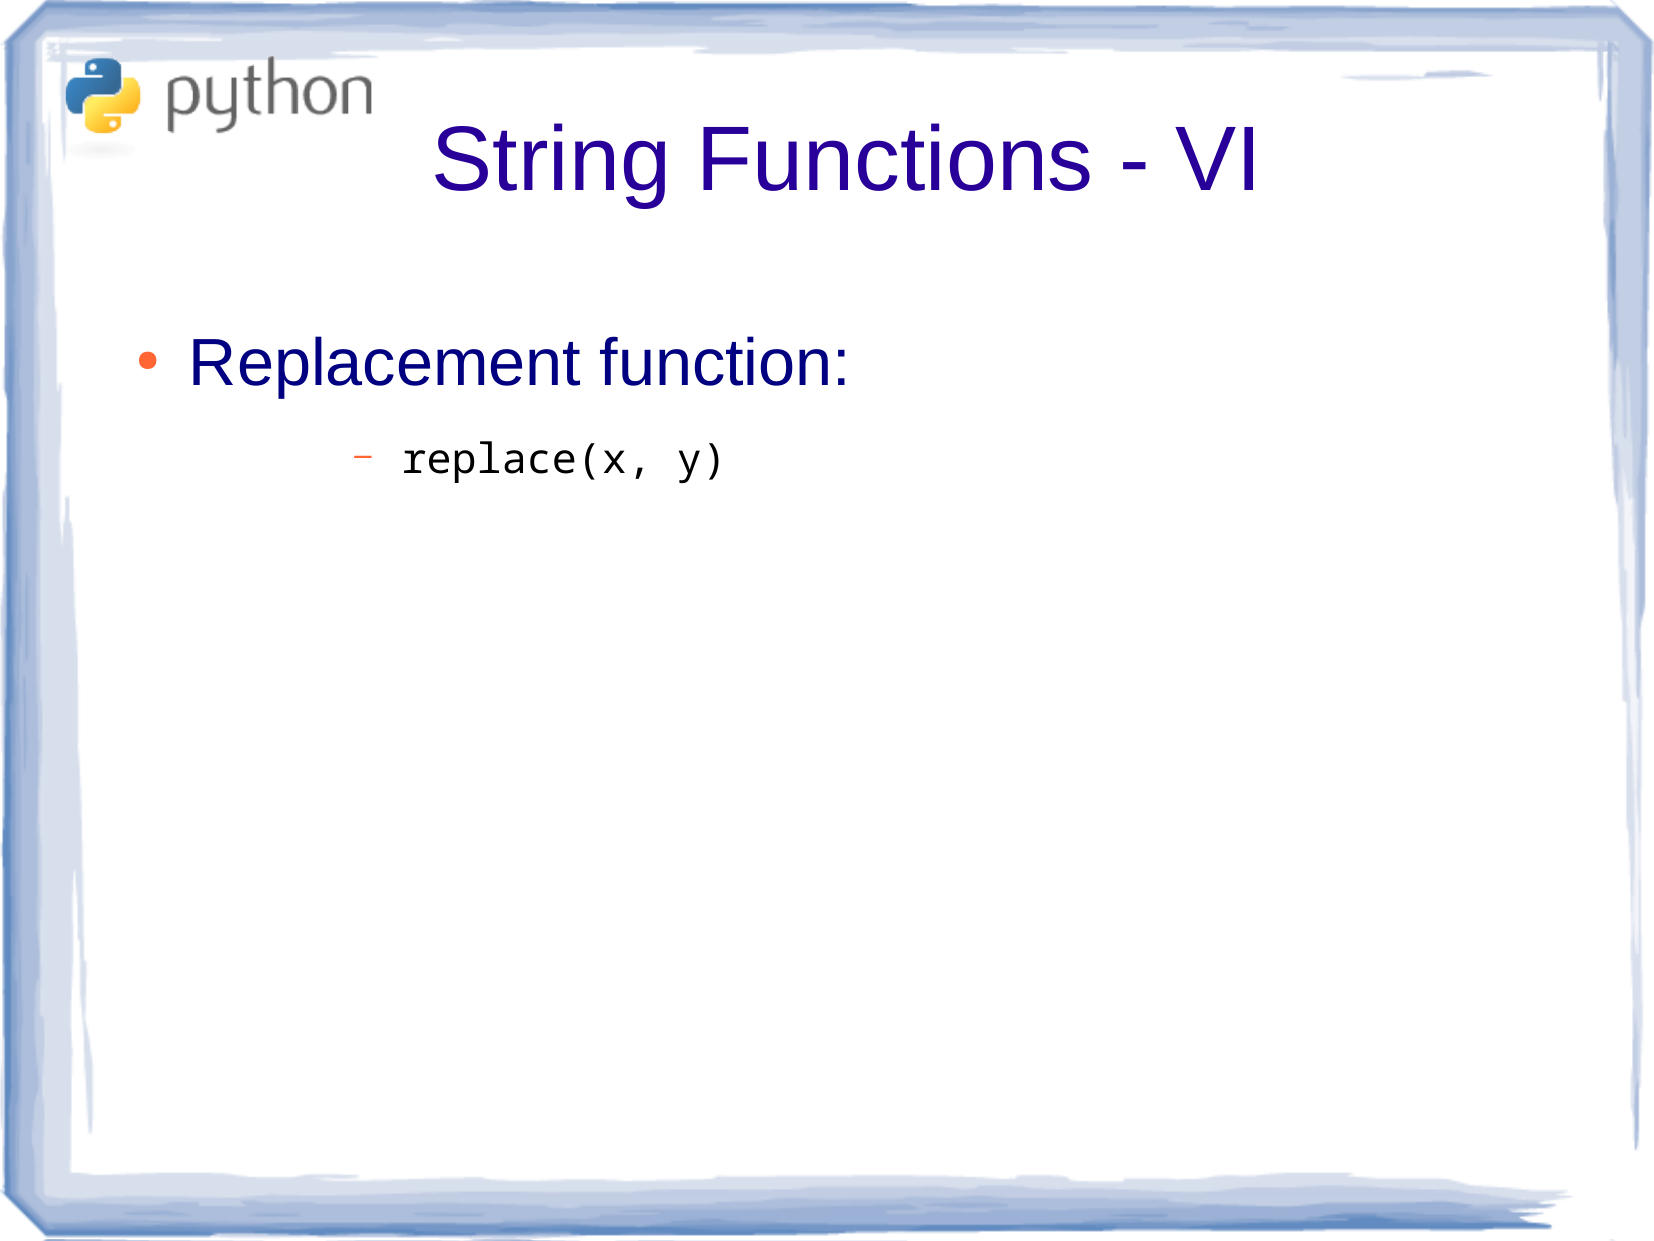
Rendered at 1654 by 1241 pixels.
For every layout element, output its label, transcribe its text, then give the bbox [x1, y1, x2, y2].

list Replacement function: replace(x, y) [118, 324, 1571, 990]
picture [0, 0, 1654, 1241]
title String Functions - VI [86, 55, 1576, 263]
